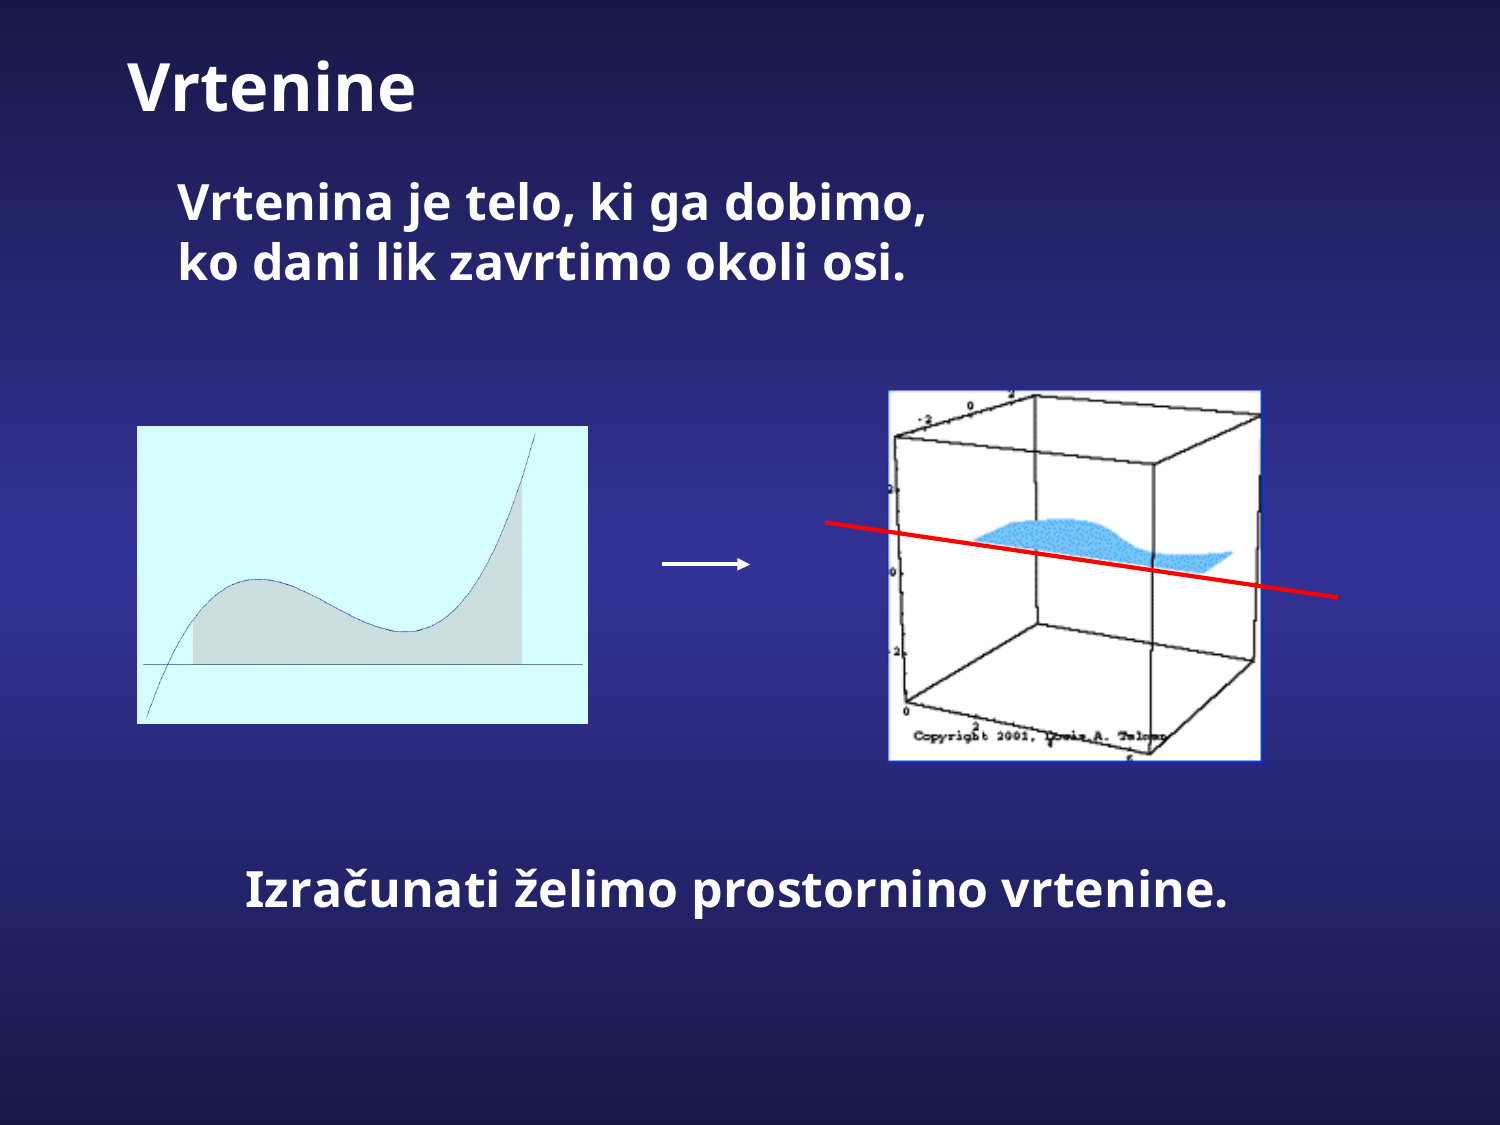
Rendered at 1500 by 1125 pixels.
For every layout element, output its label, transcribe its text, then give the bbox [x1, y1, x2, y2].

text_box Vrtenina je telo, ki ga dobimo, ko dani lik zavrtimo okoli osi. [162, 162, 976, 298]
picture [137, 426, 588, 724]
text_box Izračunati želimo prostornino vrtenine. [149, 849, 1326, 926]
text_box Vrtenine [112, 37, 488, 133]
picture [887, 534, 1263, 763]
picture [887, 389, 1263, 584]
